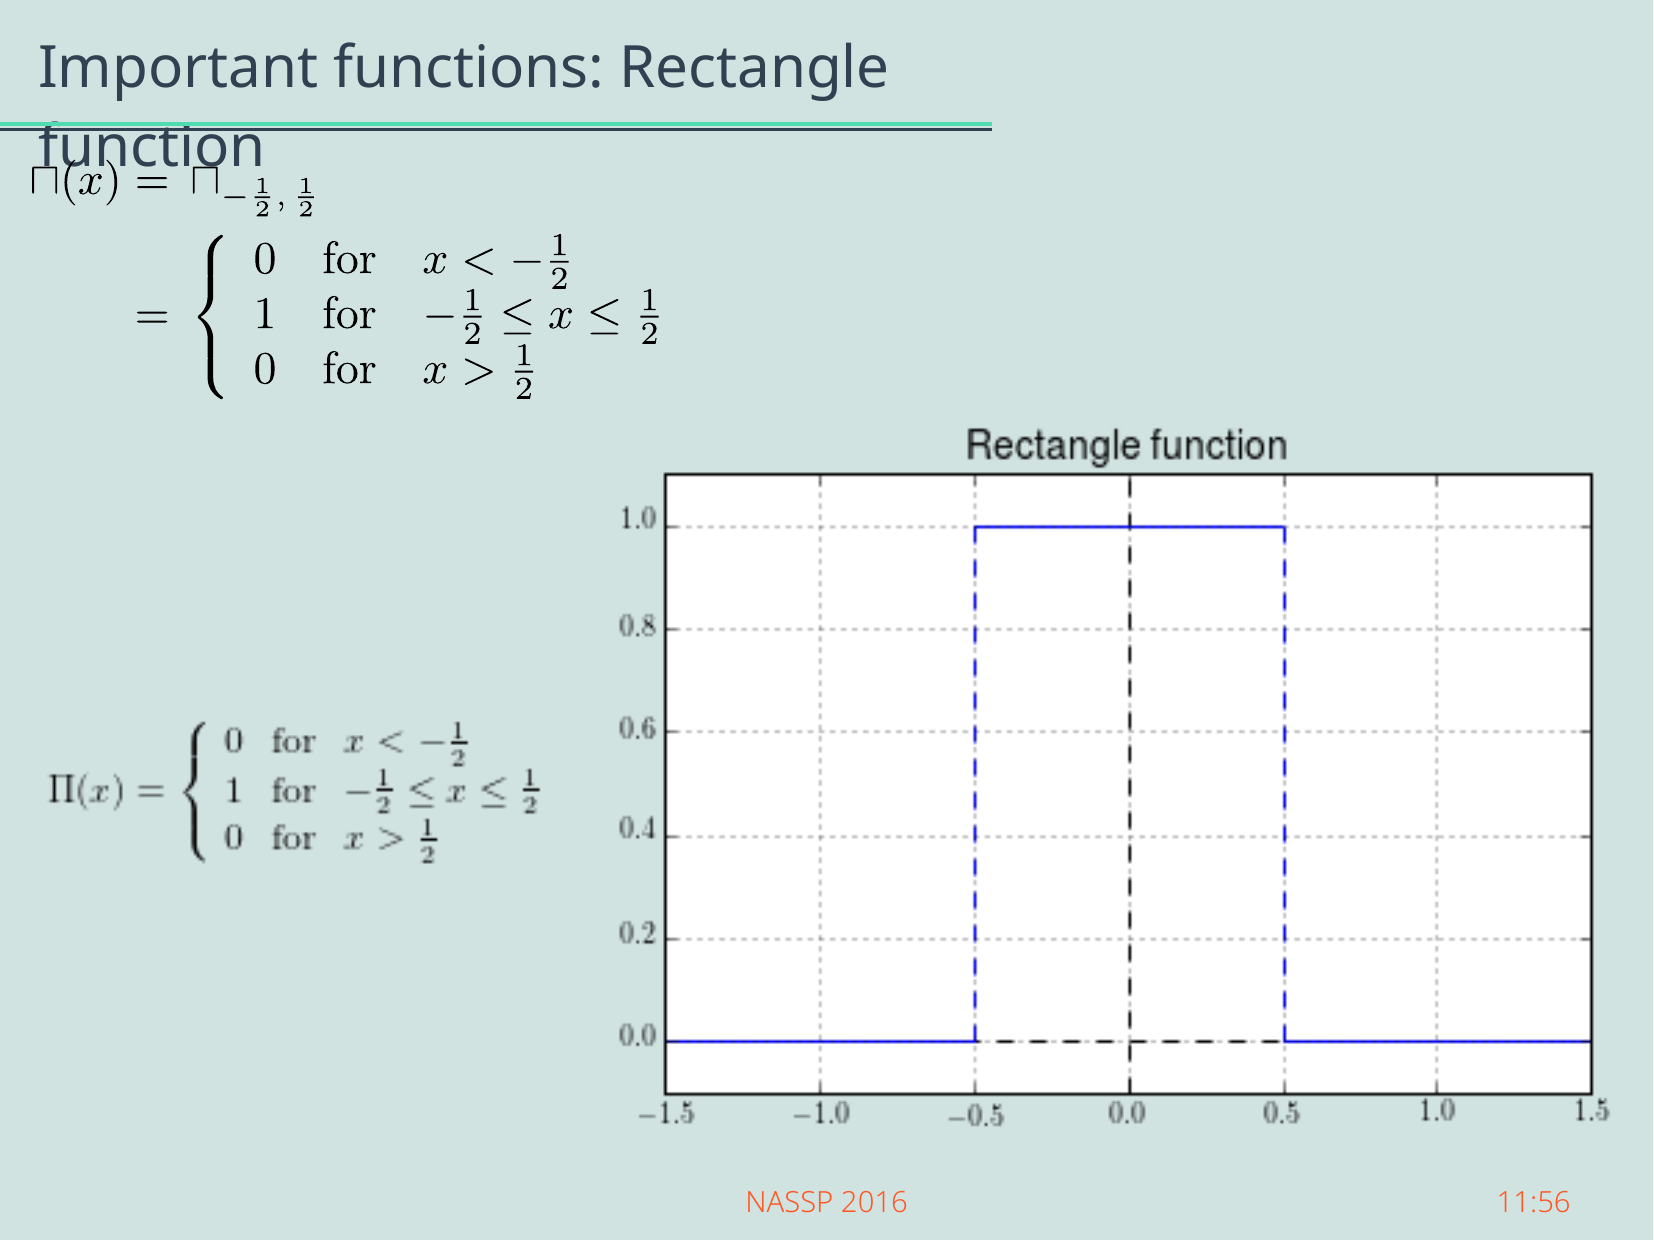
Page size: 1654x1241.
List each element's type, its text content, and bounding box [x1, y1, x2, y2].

text_box [29, 159, 659, 400]
picture [29, 413, 1627, 1149]
text_box Important functions: Rectangle function [23, 17, 1063, 103]
